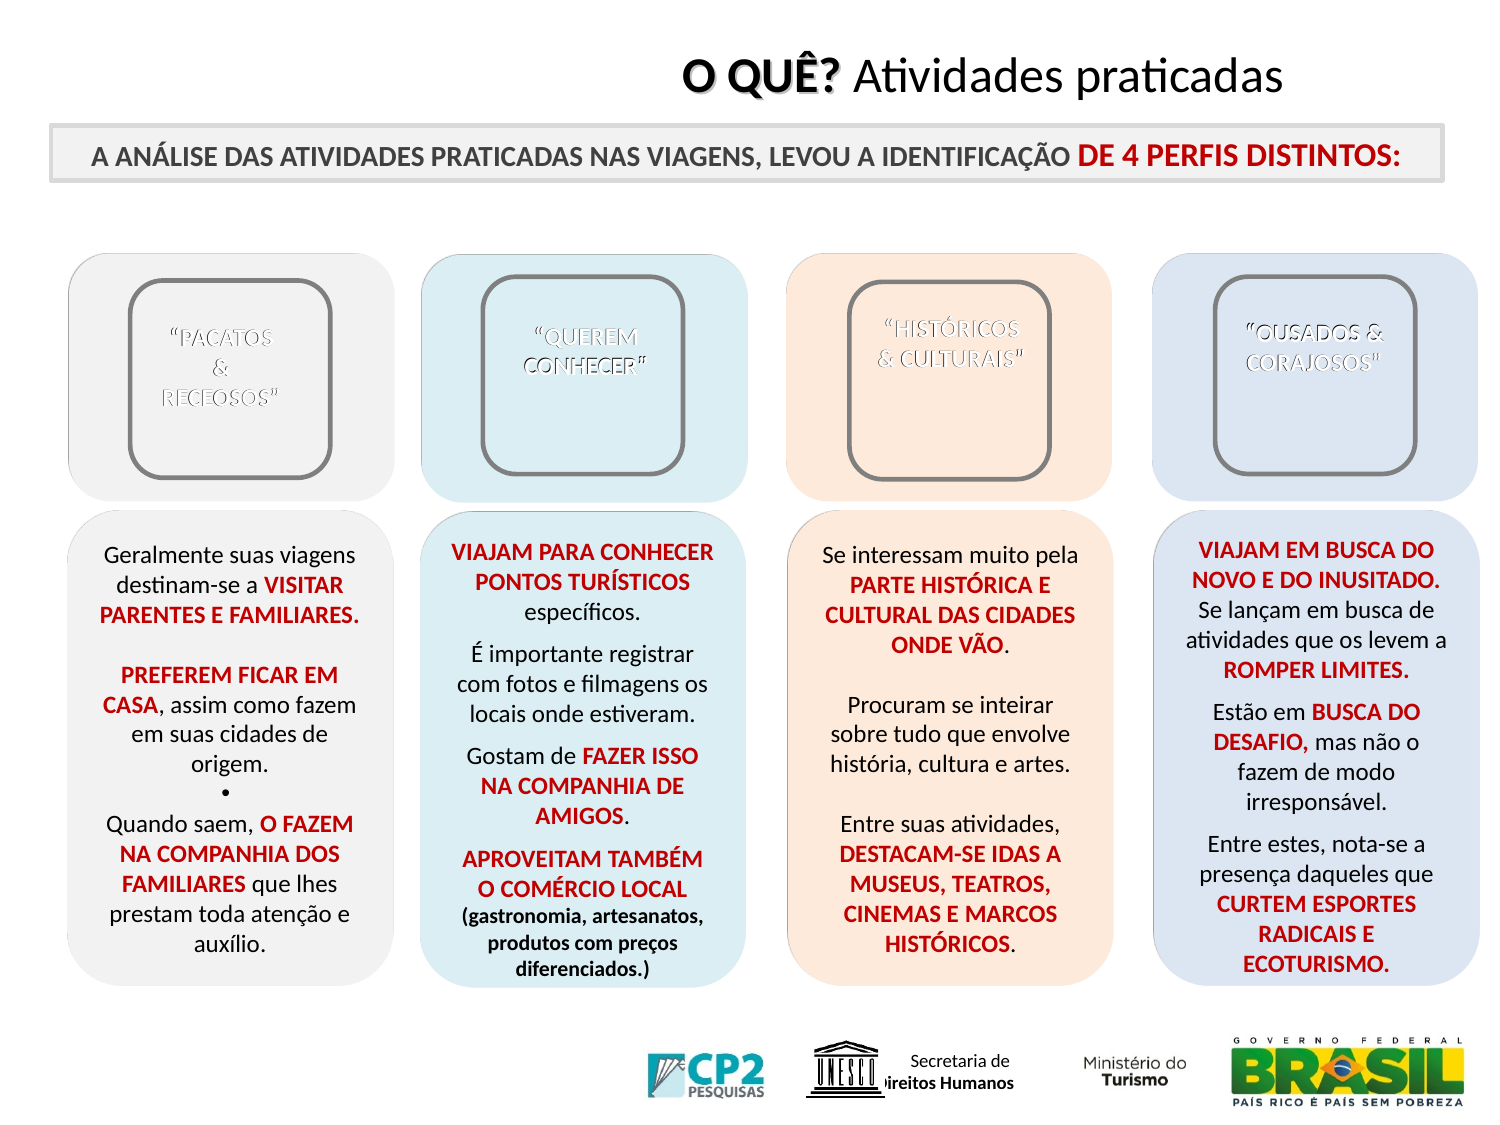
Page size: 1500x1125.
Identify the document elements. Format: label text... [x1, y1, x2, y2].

text_box Geralmente suas viagens destinam-se a visitar parentes e familiares. Preferem ficar em casa, assim como fazem em suas cidades de origem. Quando saem, o fazem na companhia dos familiares que lhes prestam toda atenção e auxílio. [67, 510, 393, 986]
text_box O QUÊ? Atividades praticadas [466, 5, 1500, 200]
text_box “PACATOS & RECEOSOS” [146, 314, 298, 419]
text_box Viajam em busca do novo e do inusitado. Se lançam em busca de atividades que os levem a romper limites. Estão em busca do desafio, mas não o fazem de modo irresponsável. Entre estes, nota-se a presença daqueles que curtem esportes radicais e ecoturismo. [1153, 510, 1480, 986]
text_box [421, 254, 748, 503]
text_box [786, 253, 1112, 502]
text_box A análise das atividades praticadas nas viagens, levou a identificação de 4 PERFIS DISTINTOS: [51, 125, 1442, 180]
text_box Se interessam muito pela parte histórica e cultural das cidades onde vão. Procuram se inteirar sobre tudo que envolve história, cultura e artes. Entre suas atividades, destacam-se idas a museus, teatros, cinemas e marcos históricos. [787, 510, 1114, 986]
text_box “OUSADOS & CORAJOSOS” [1218, 310, 1412, 385]
text_box Viajam para conhecer pontos turísticos específicos. É importante registrar com fotos e filmagens os locais onde estiveram. Gostam de fazer isso na companhia de amigos. Aproveitam também o comércio local (gastronomia, artesanatos, produtos com preços diferenciados.) [420, 511, 746, 988]
text_box “HISTÓRICOS & CULTURAIS” [860, 305, 1045, 380]
text_box “QUEREM CONHECER” [495, 313, 679, 388]
text_box [1152, 253, 1478, 502]
text_box [68, 253, 395, 502]
